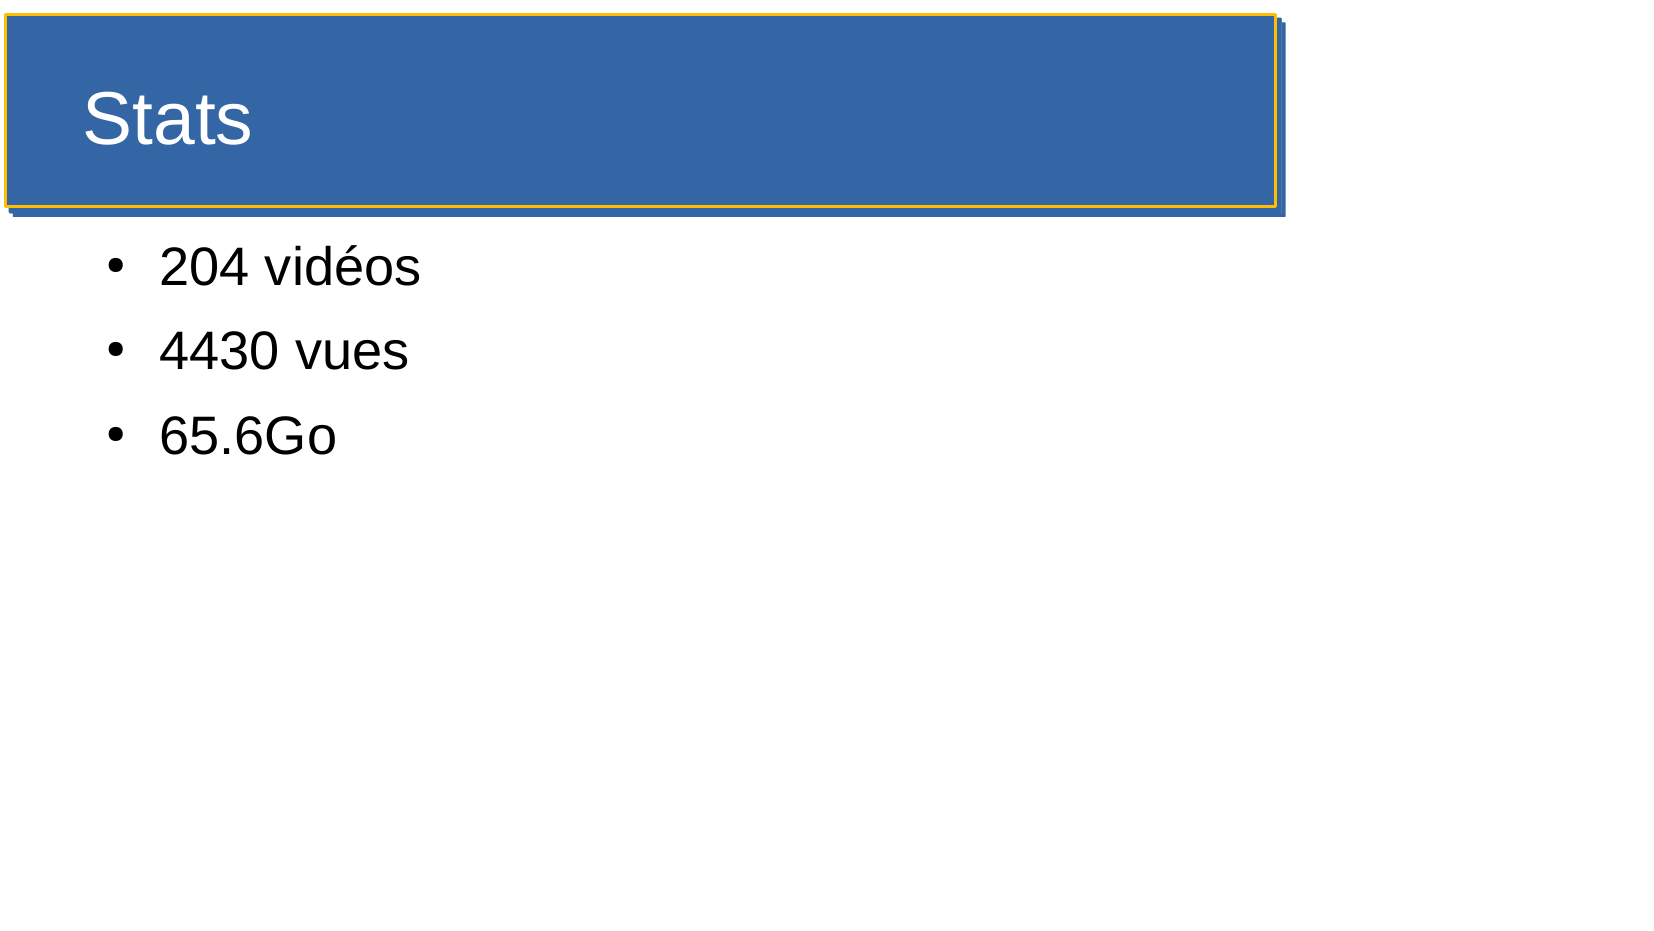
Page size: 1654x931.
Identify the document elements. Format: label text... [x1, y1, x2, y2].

list 204 vidéos 4430 vues 65.6Go [88, 236, 1565, 798]
title Stats [82, 44, 1235, 192]
